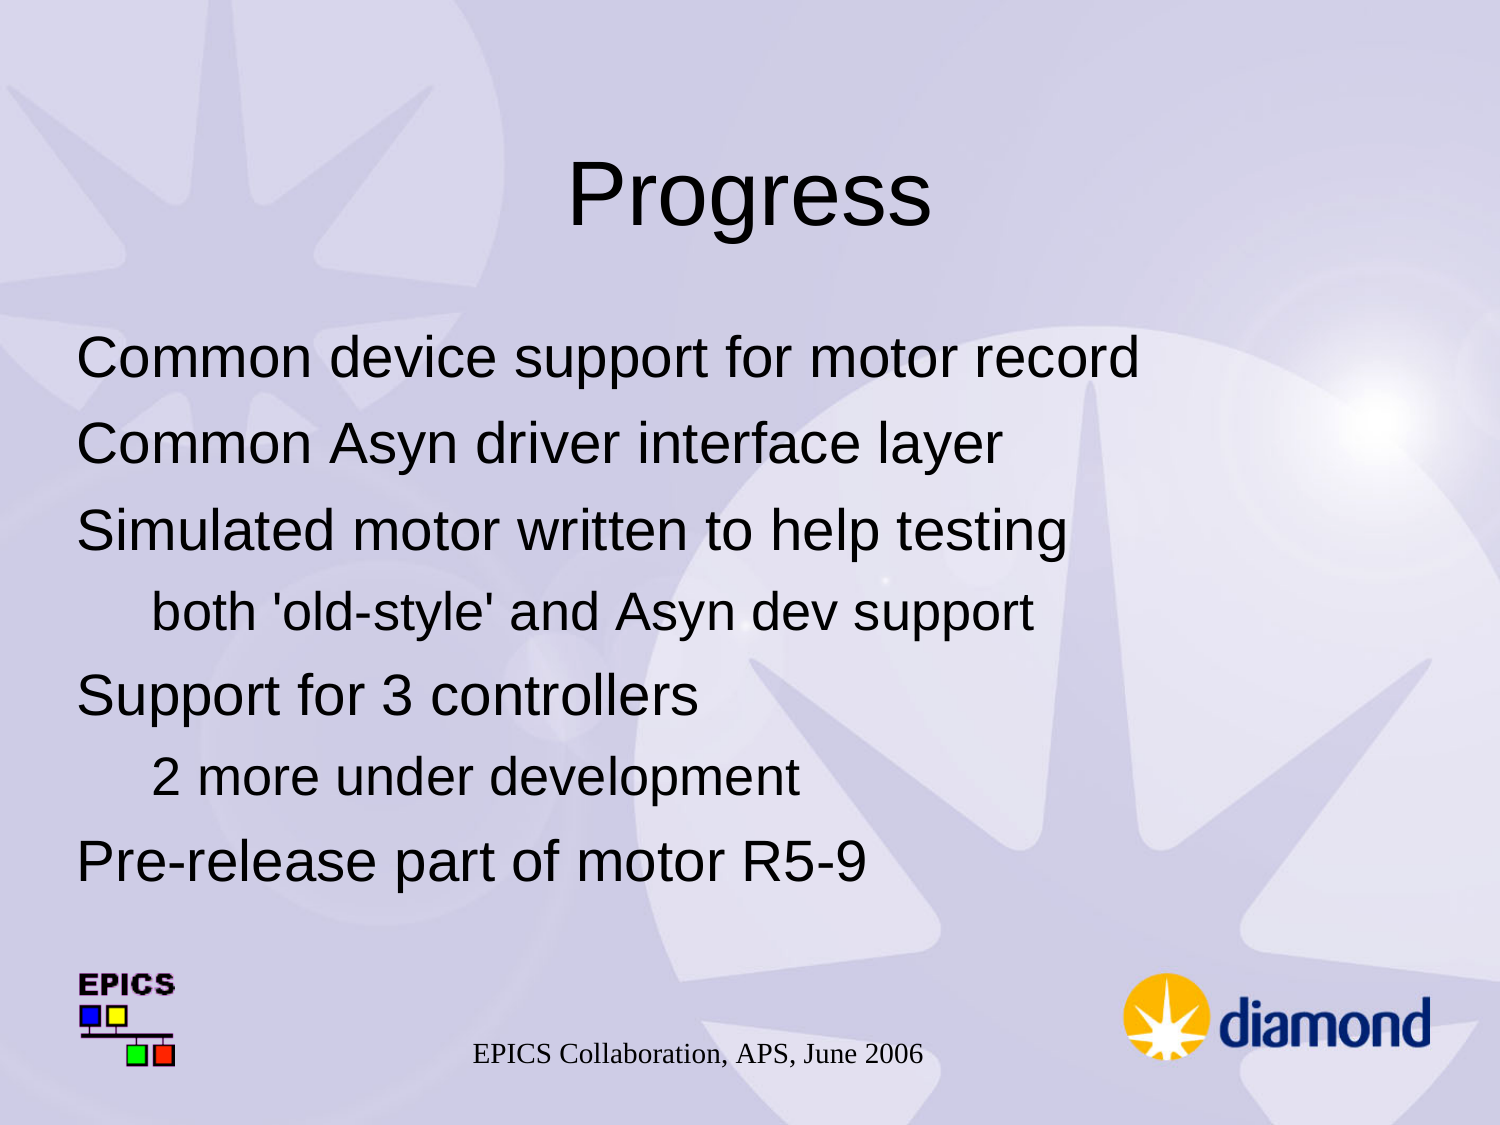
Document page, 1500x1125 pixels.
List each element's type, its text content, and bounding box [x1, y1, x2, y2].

picture [78, 972, 175, 1070]
list Common device support for motor record Common Asyn driver interface layer Simulated motor written to help testing both 'old-style' and Asyn dev support Support for 3 controllers 2 more under development Pre-release part of motor R5-9 [76, 324, 1423, 964]
title Progress [76, 99, 1423, 288]
